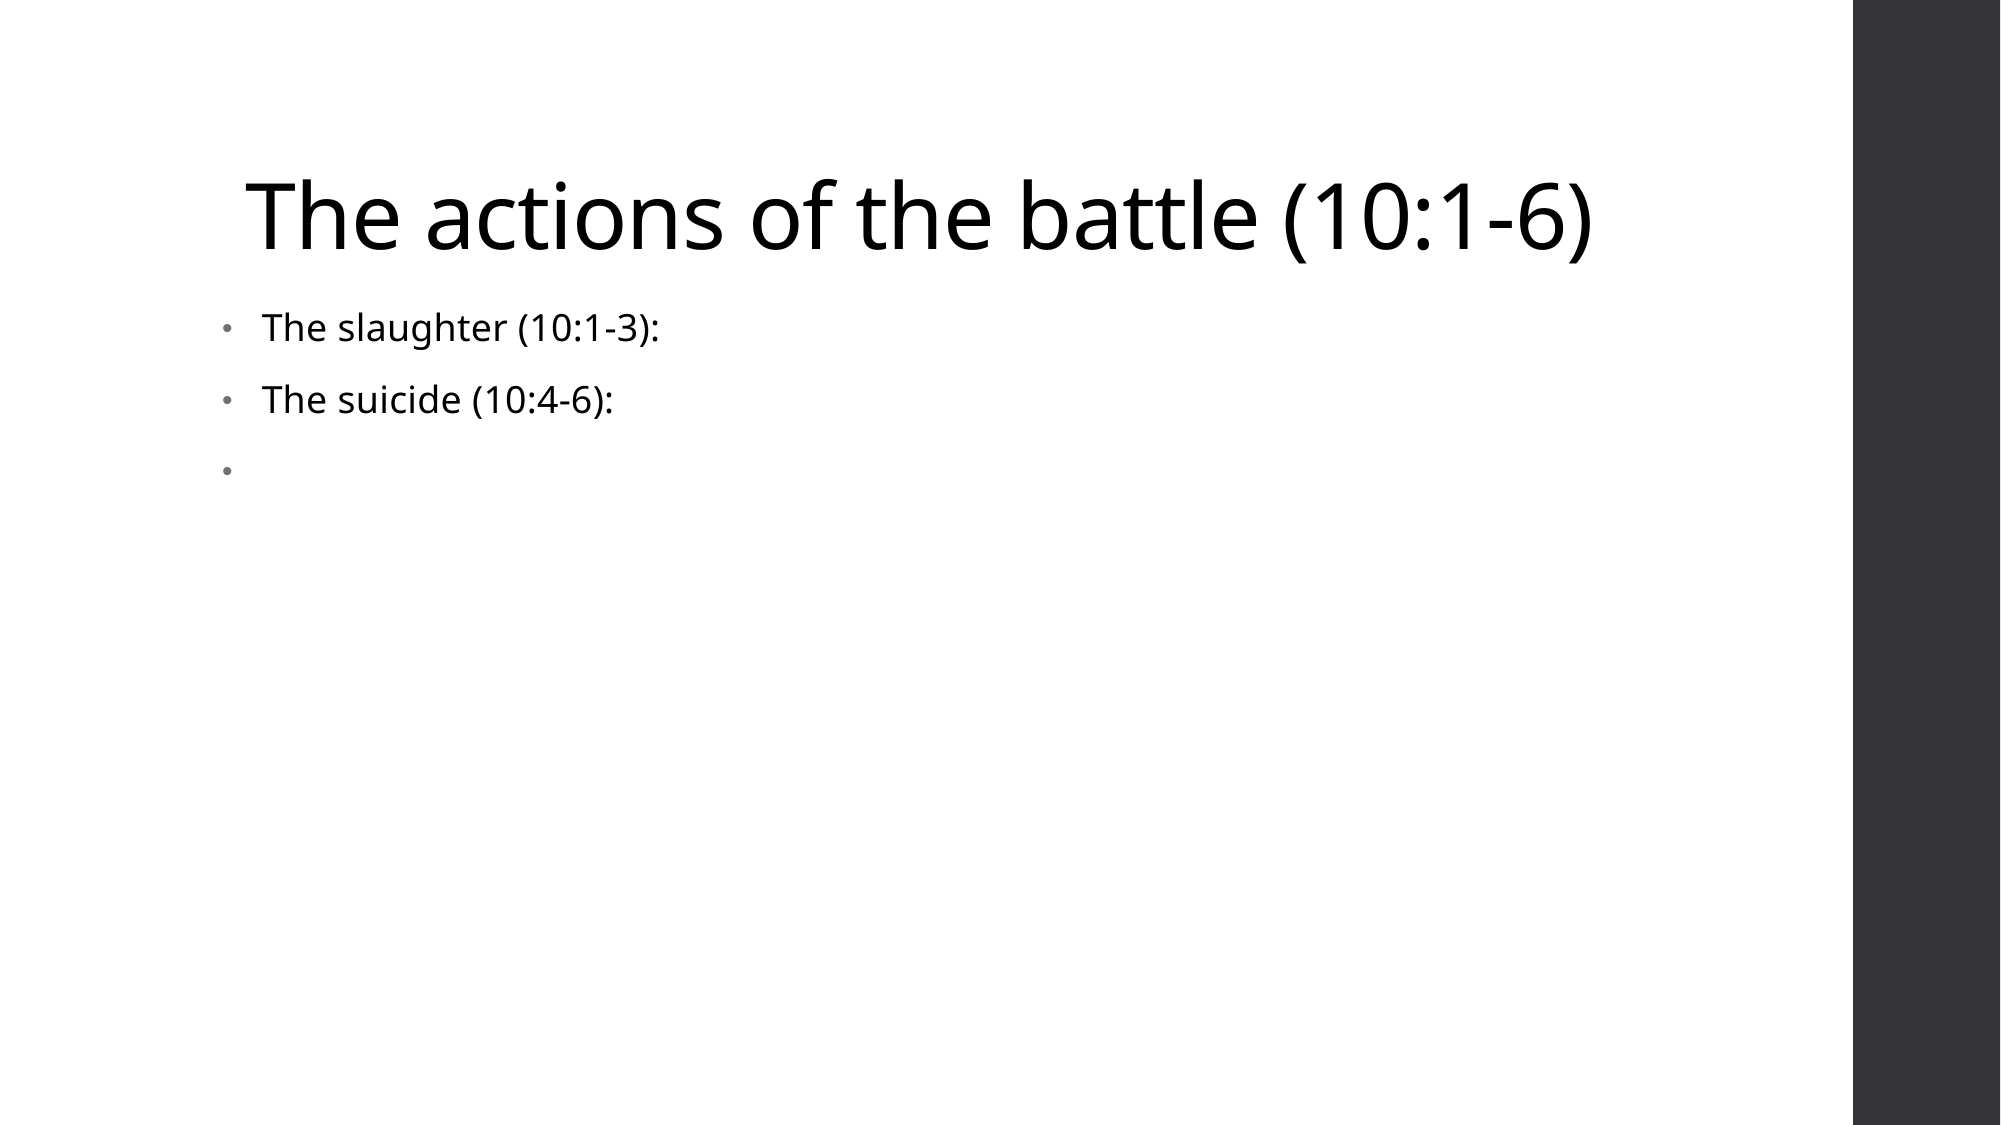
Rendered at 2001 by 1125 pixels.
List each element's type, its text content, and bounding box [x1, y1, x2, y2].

title The actions of the battle (10:1-6) [206, 60, 1797, 278]
list The slaughter (10:1-3): The suicide (10:4-6): [206, 299, 1617, 1014]
